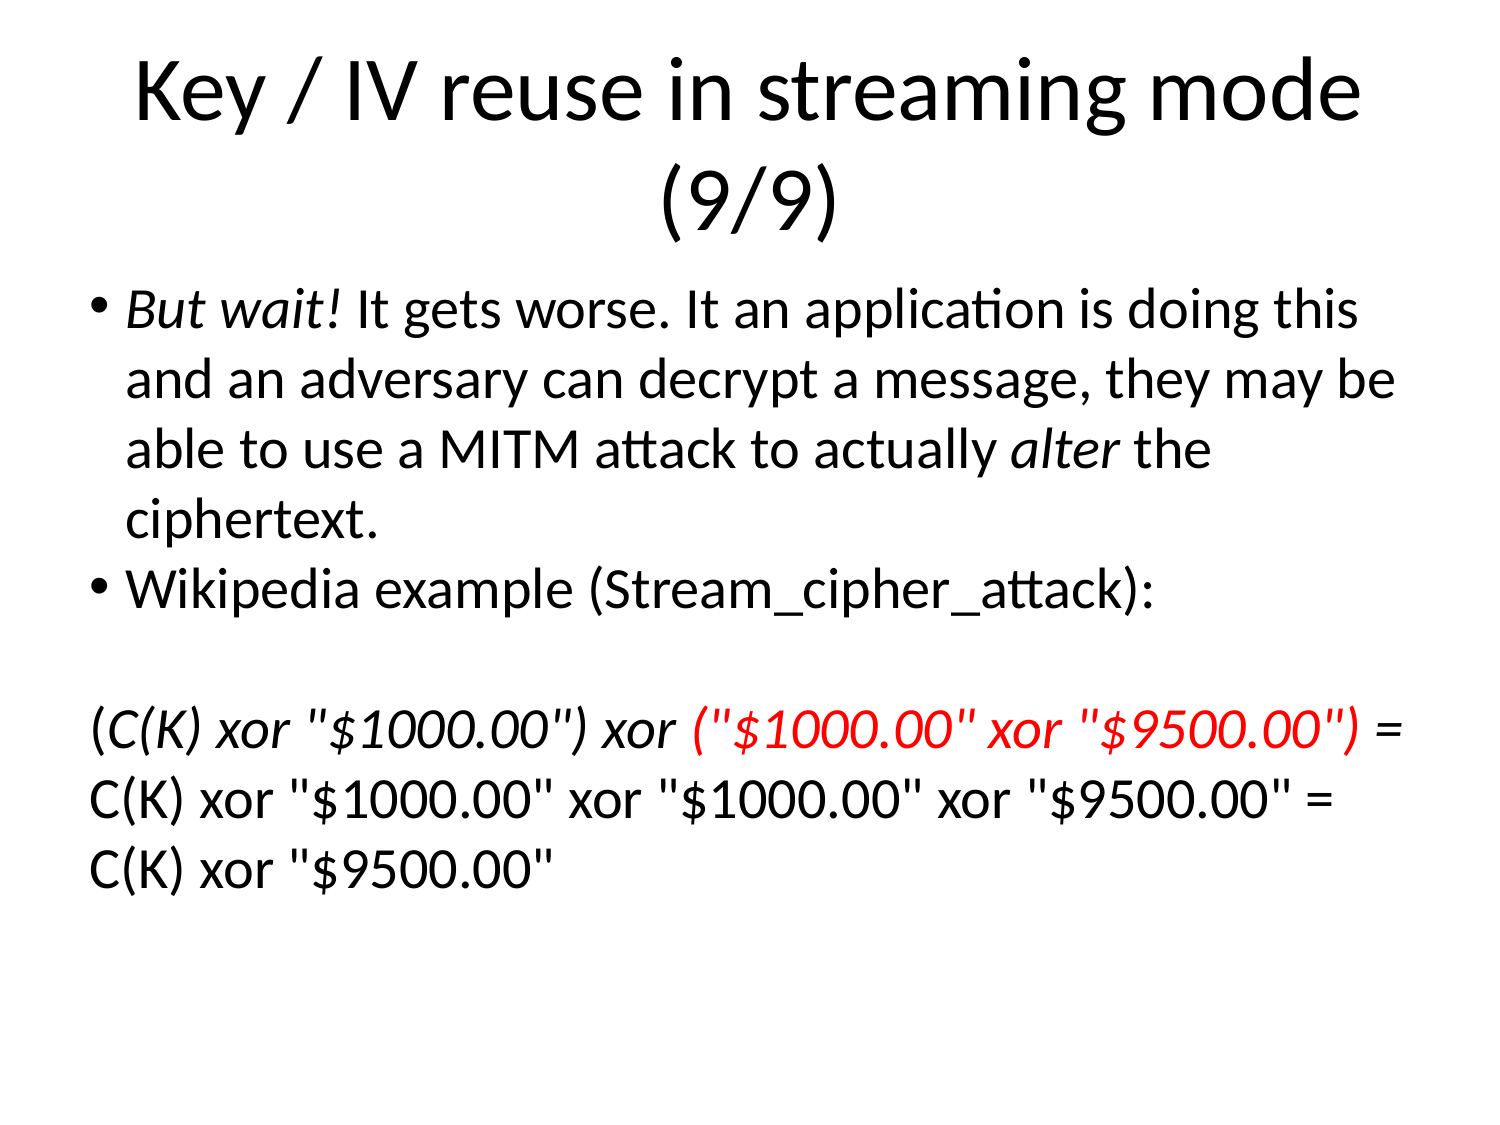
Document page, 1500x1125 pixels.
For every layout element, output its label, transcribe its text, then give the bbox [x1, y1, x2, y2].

text_box Key / IV reuse in streaming mode (9/9) [75, 45, 1425, 233]
text_box But wait! It gets worse. It an application is doing this and an adversary can decrypt a message, they may be able to use a MITM attack to actually alter the ciphertext. Wikipedia example (Stream_cipher_attack): (C(K) xor "$1000.00") xor ("$1000.00" xor "$9500.00") = C(K) xor "$1000.00" xor "$1000.00" xor "$9500.00" = C(K) xor "$9500.00" [75, 262, 1425, 1005]
